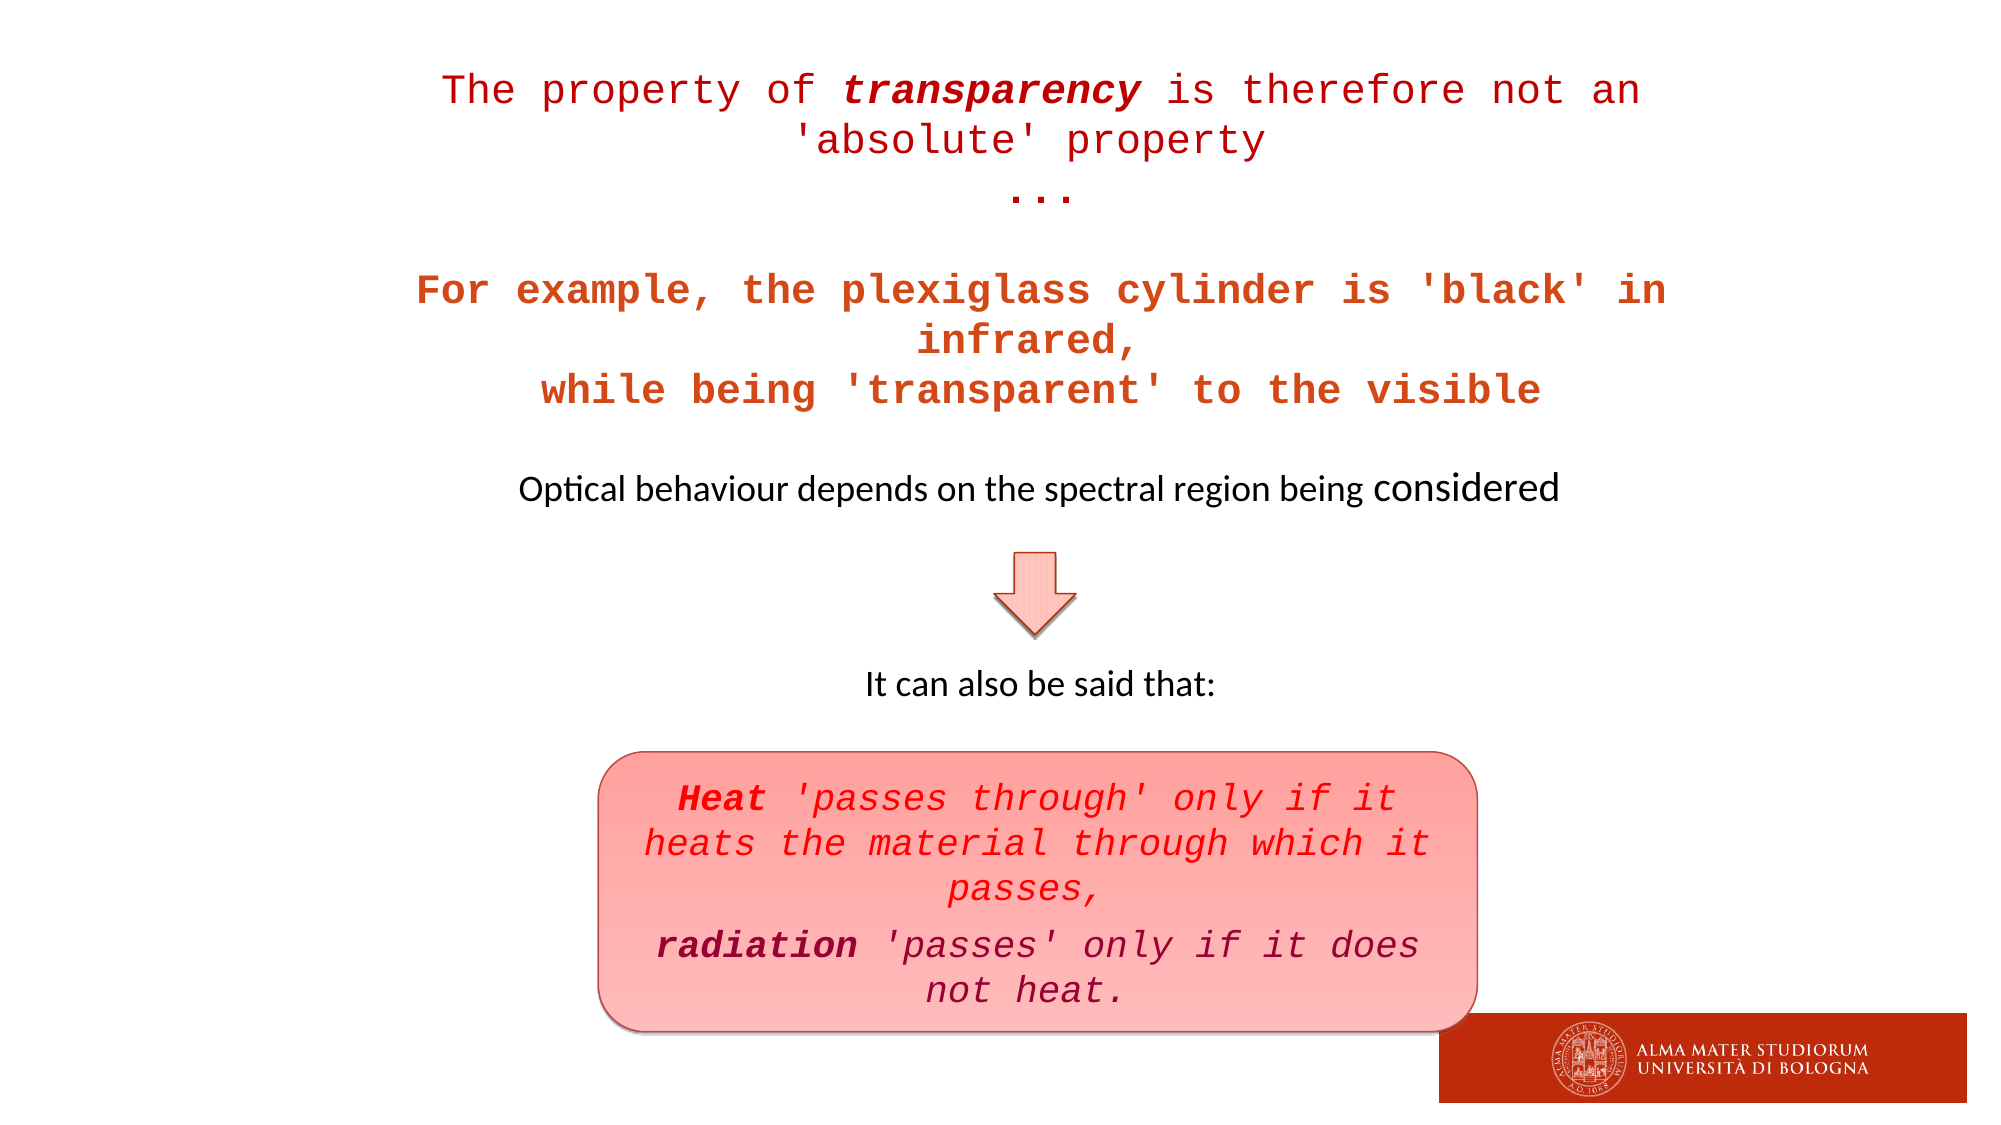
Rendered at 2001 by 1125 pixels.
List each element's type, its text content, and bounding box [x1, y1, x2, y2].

text_box The property of transparency is therefore not an 'absolute' property ... For example, the plexiglass cylinder is 'black' in infrared, while being 'transparent' to the visible [349, 54, 1733, 424]
text_box Heat 'passes through' only if it heats the material through which it passes, radiation 'passes' only if it does not heat. [598, 751, 1478, 1032]
text_box Optical behaviour depends on the spectral region being considered [384, 451, 1714, 518]
text_box [993, 552, 1077, 635]
text_box It can also be said that: [759, 651, 1323, 712]
